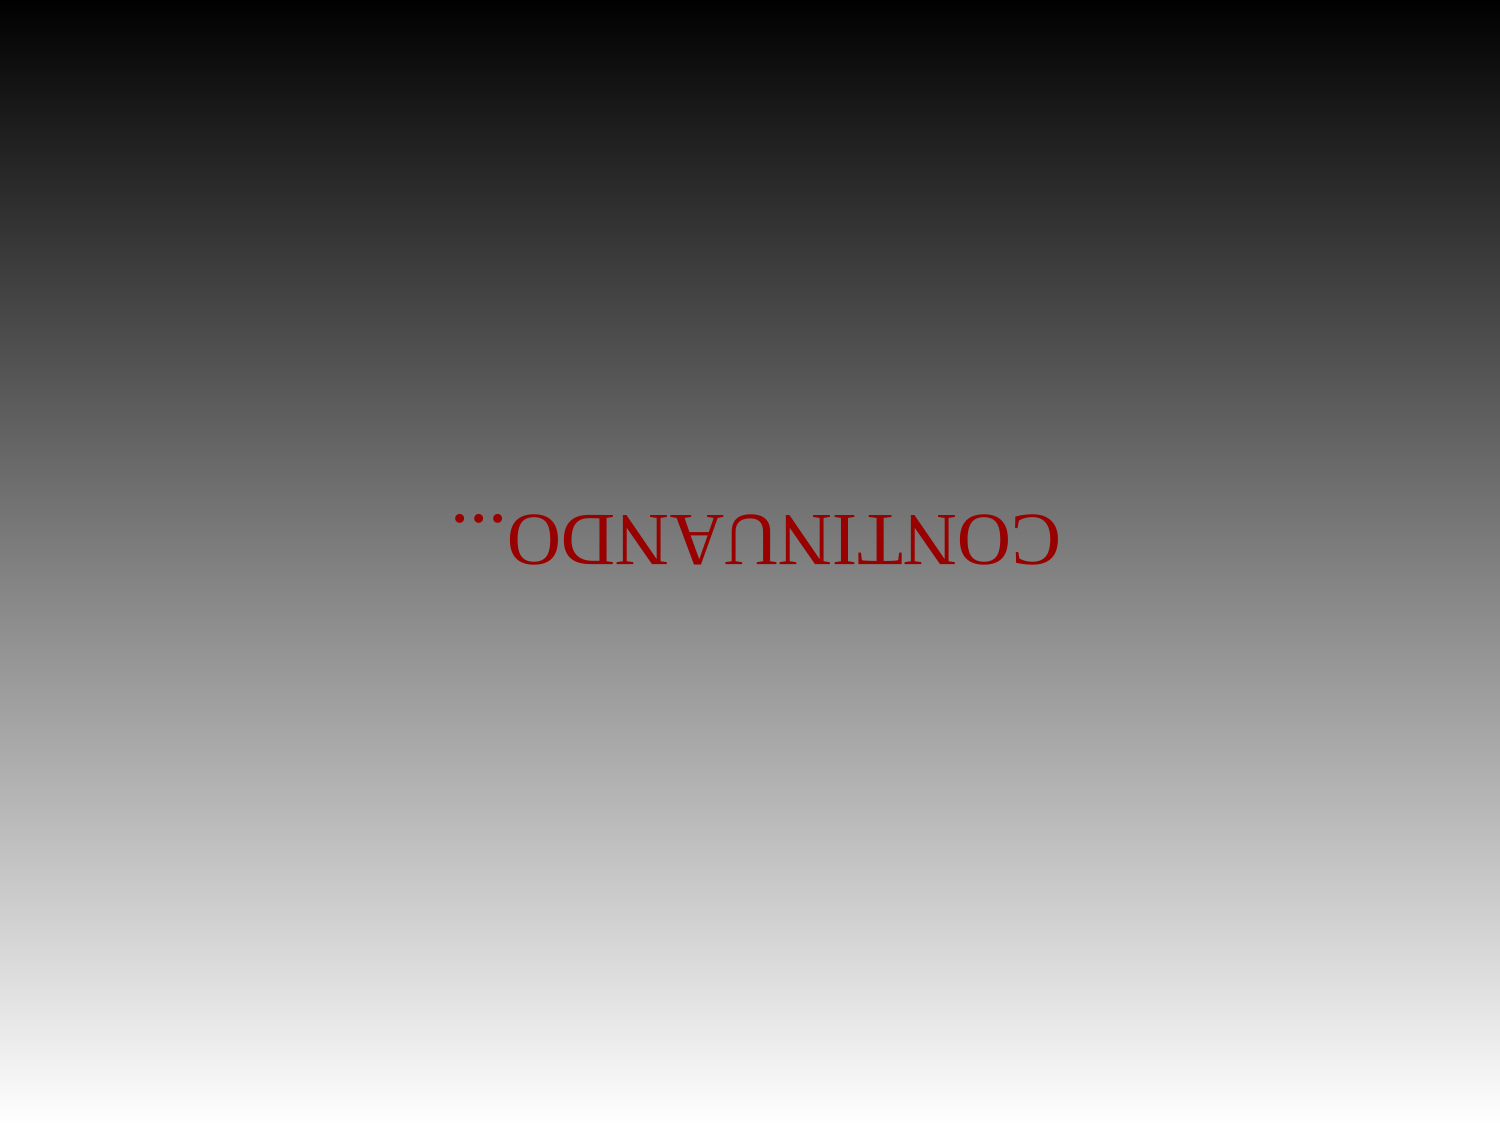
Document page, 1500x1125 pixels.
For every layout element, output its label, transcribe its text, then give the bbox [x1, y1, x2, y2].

text_box CONTINUANDO... [76, 491, 1436, 598]
